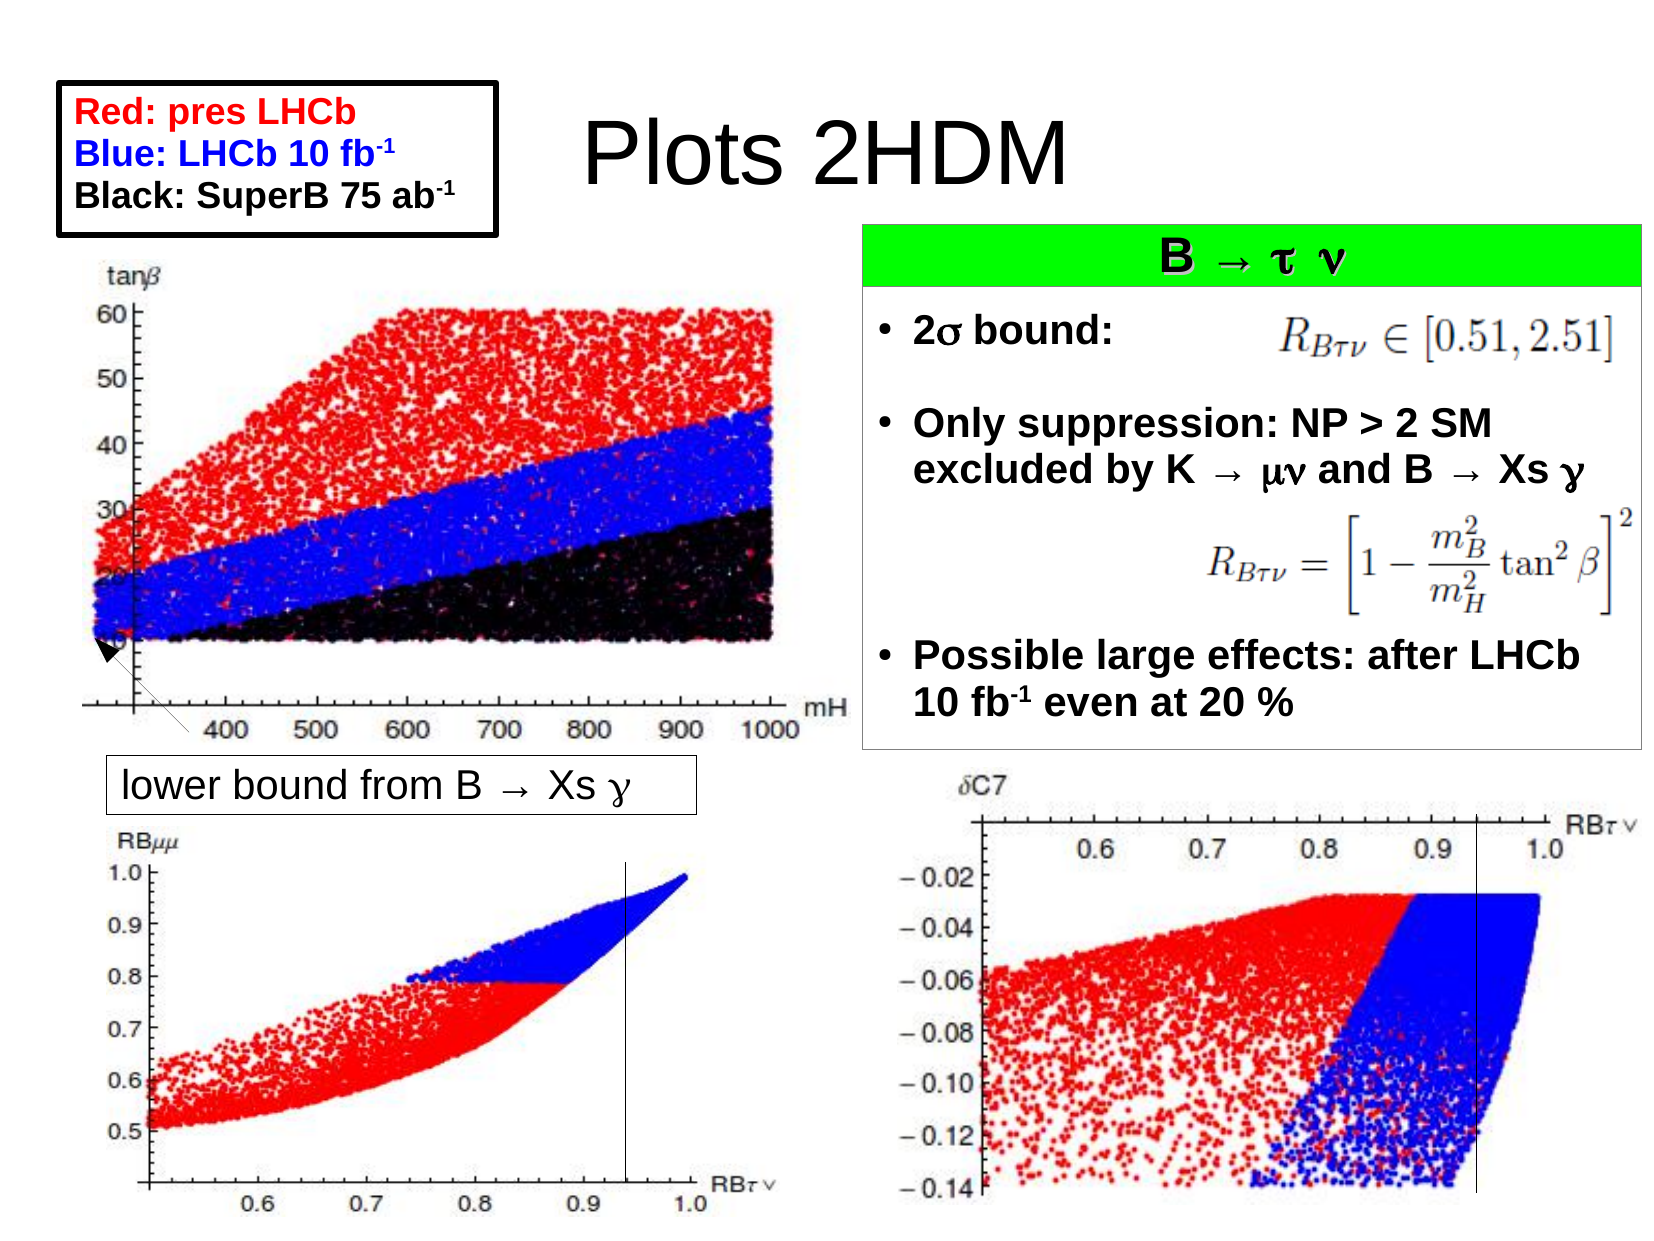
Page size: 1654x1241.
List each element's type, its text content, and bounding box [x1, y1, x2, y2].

picture [82, 259, 851, 745]
picture [106, 826, 780, 1217]
text_box Red: pres LHCb Blue: LHCb 10 fb-1 Black: SuperB 75 ab-1 [62, 86, 493, 227]
picture [1630, 484, 1641, 635]
text_box 2s bound: Only suppression: NP > 2 SM excluded by K → mn and B → Xs g Possible large effects: after LHCb 10 fb-1 even at 20 % [863, 299, 1630, 749]
title Plots 2HDM [82, 227, 493, 232]
text_box B → t n [862, 224, 1642, 286]
title Plots 2HDM [82, 49, 1571, 257]
picture [1275, 299, 1619, 374]
text_box lower bound from B → Xs g [106, 755, 697, 815]
picture [897, 767, 1642, 1205]
